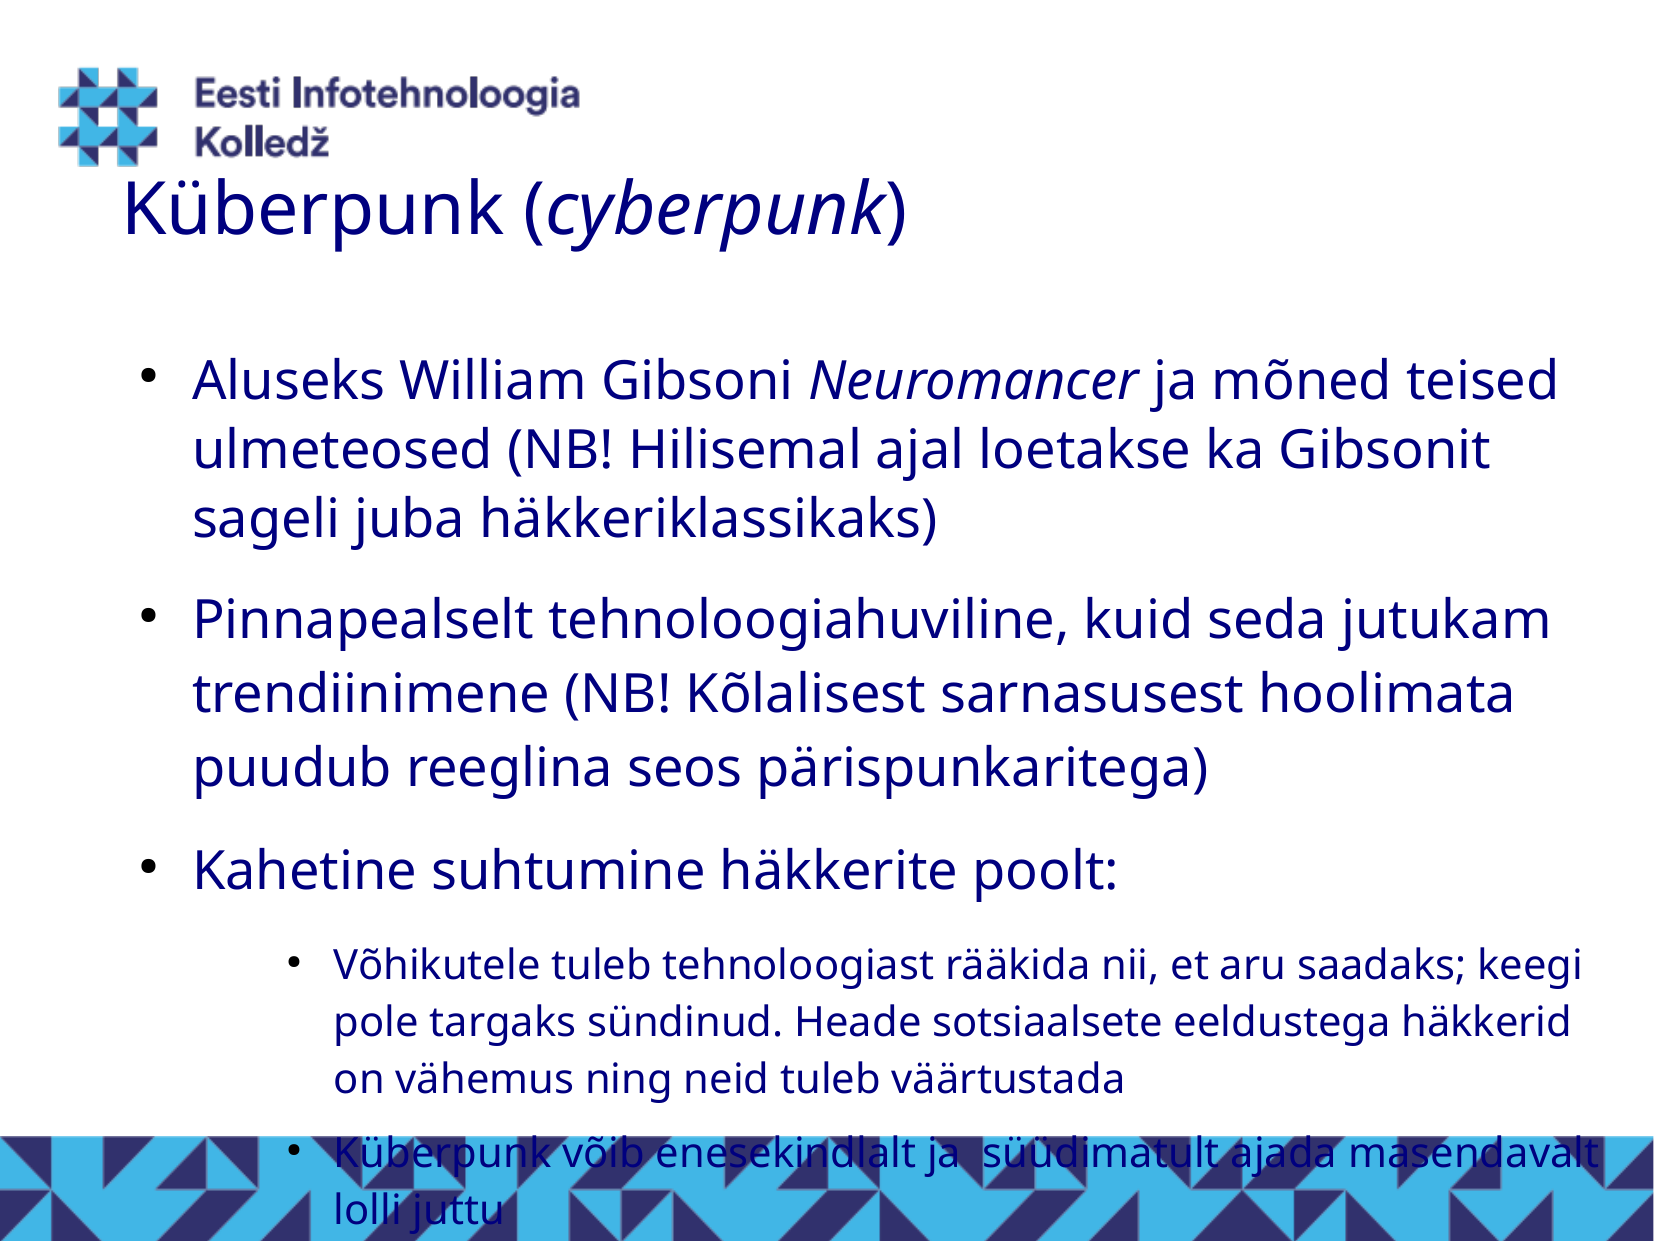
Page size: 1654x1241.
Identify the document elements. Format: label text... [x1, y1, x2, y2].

title Küberpunk (cyberpunk) [121, 102, 1534, 310]
list Aluseks William Gibsoni Neuromancer ja mõned teised ulmeteosed (NB! Hilisemal ajal loetakse ka Gibsonit sageli juba häkkeriklassikaks) Pinnapealselt tehnoloogiahuviline, kuid seda jutukam trendiinimene (NB! Kõlalisest sarnasusest hoolimata puudub reeglina seos pärispunkaritega) Kahetine suhtumine häkkerite poolt: Võhikutele tuleb tehnoloogiast rääkida nii, et aru saadaks; keegi pole targaks sündinud. Heade sotsiaalsete eeldustega häkkerid on vähemus ning neid tuleb väärtustada Küberpunk võib enesekindlalt ja süüdimatult ajada masendavalt lolli juttu [121, 344, 1625, 1237]
